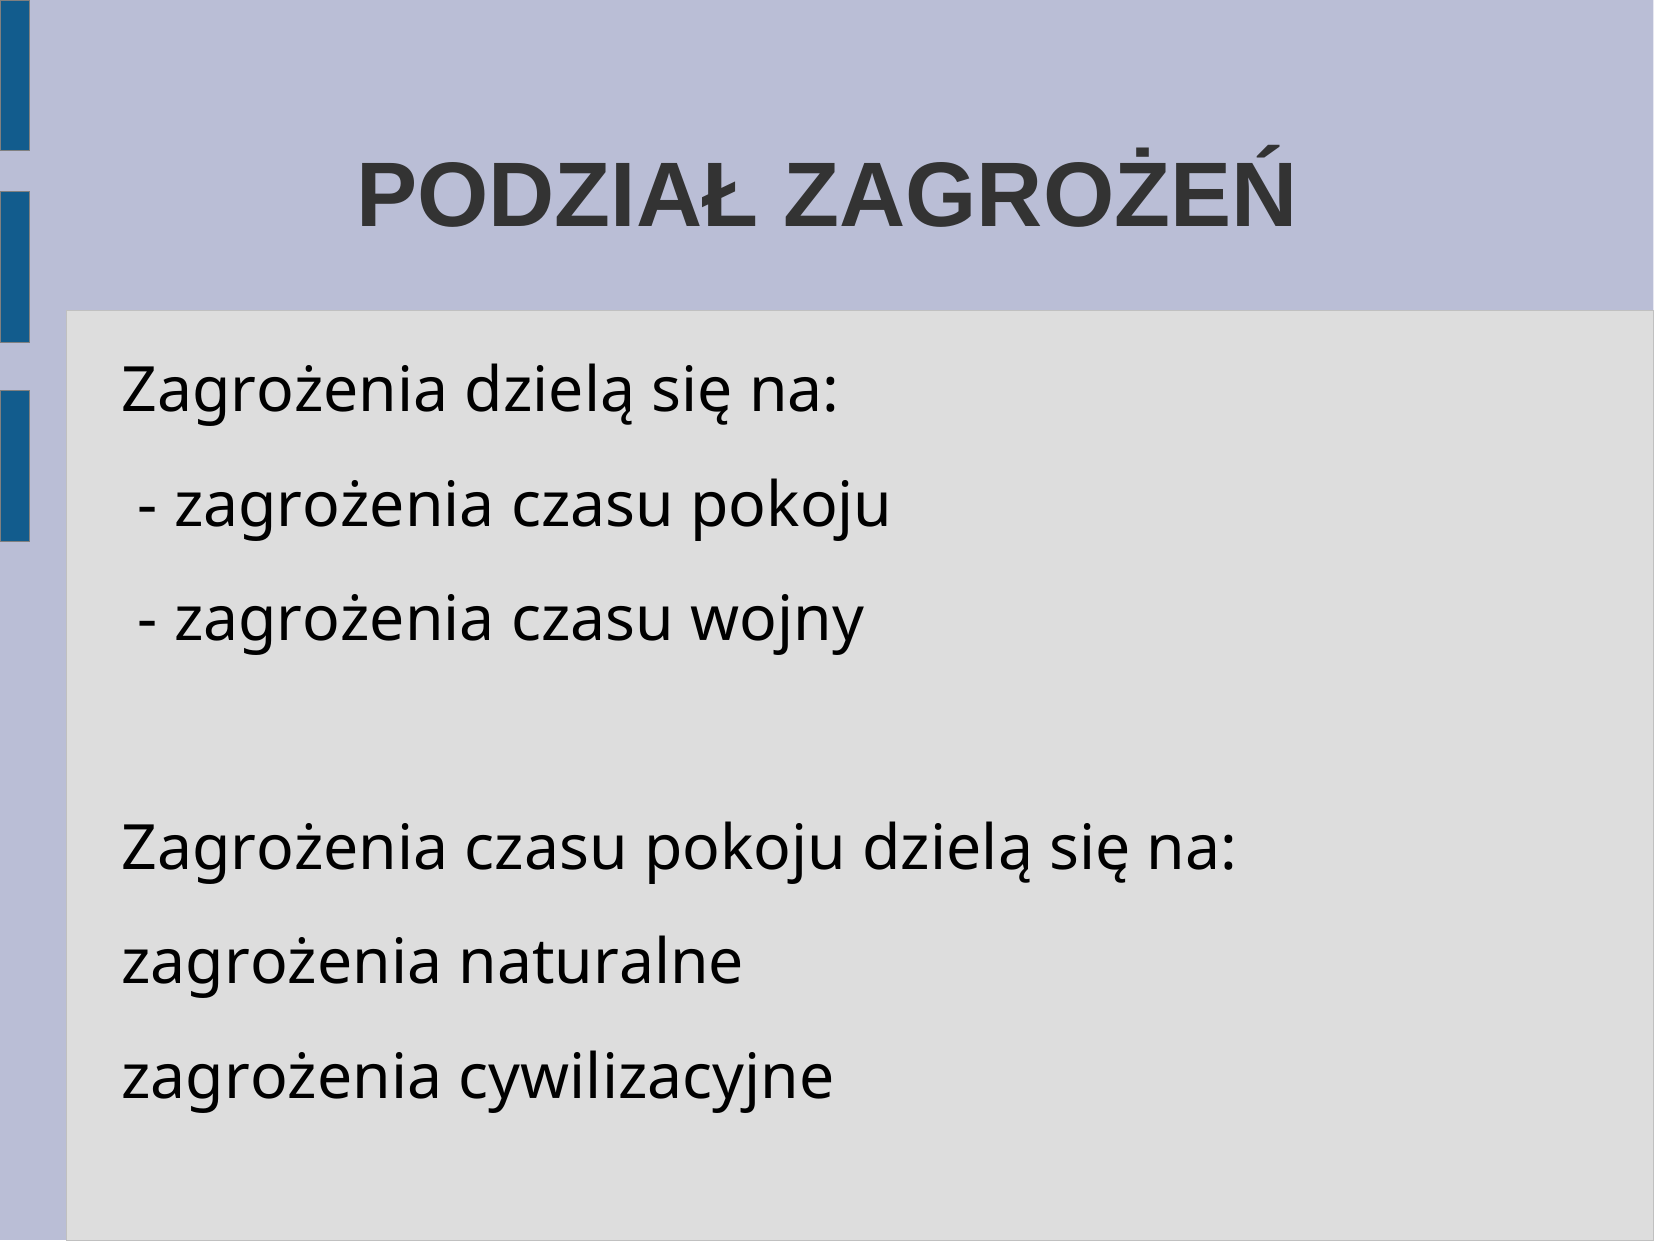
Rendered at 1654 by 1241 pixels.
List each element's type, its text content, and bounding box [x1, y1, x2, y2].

list Zagrożenia dzielą się na: - zagrożenia czasu pokoju - zagrożenia czasu wojny Zagrożenia czasu pokoju dzielą się na: zagrożenia naturalne zagrożenia cywilizacyjne [121, 344, 1534, 1127]
title PODZIAŁ ZAGROŻEŃ [121, 91, 1534, 299]
